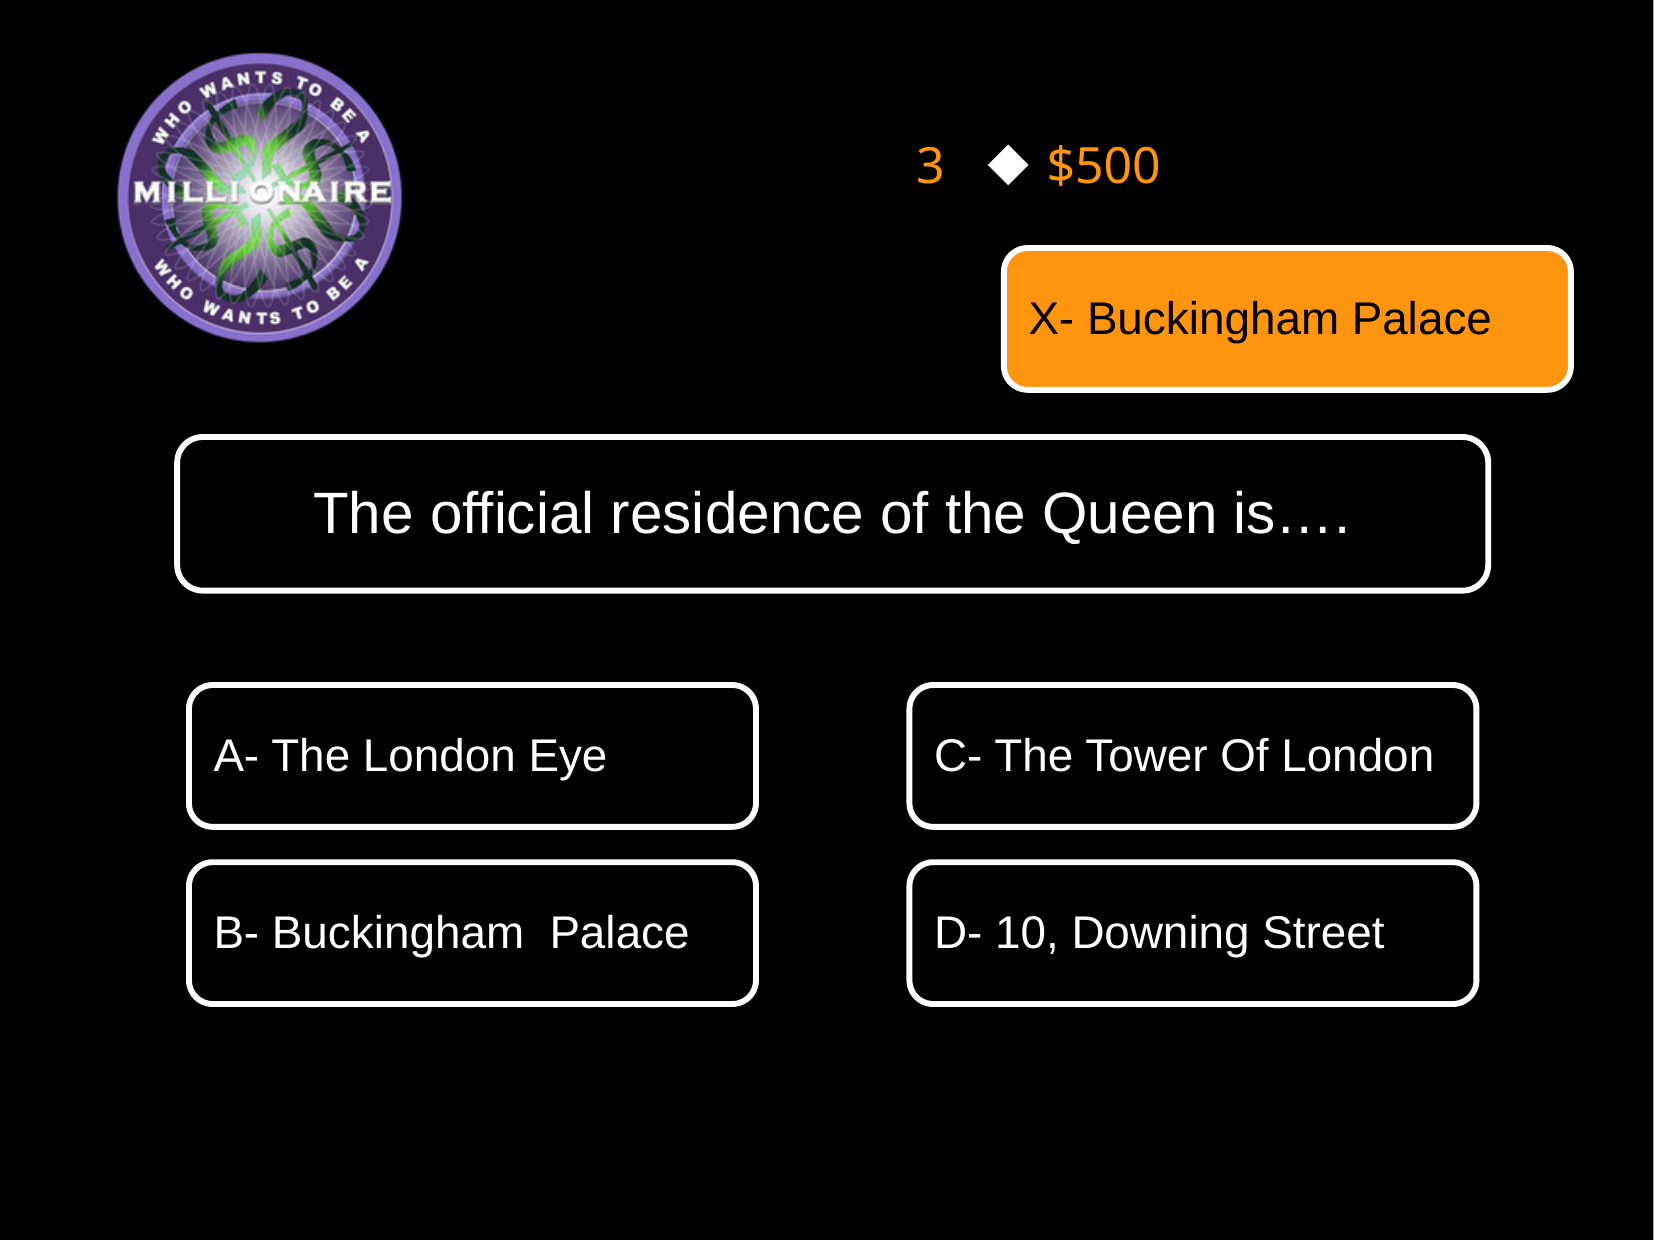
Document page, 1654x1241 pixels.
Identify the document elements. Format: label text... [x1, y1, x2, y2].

picture [59, 41, 477, 355]
text_box 3  $500 [774, 129, 1458, 237]
text_box D- 10, Downing Street [909, 862, 1477, 1004]
text_box B- Buckingham Palace [188, 862, 756, 1004]
text_box C- The Tower Of London [909, 685, 1477, 827]
text_box X- Buckingham Palace [1003, 248, 1571, 390]
text_box The official residence of the Queen is…. [177, 437, 1489, 591]
text_box A- The London Eye [188, 685, 756, 827]
